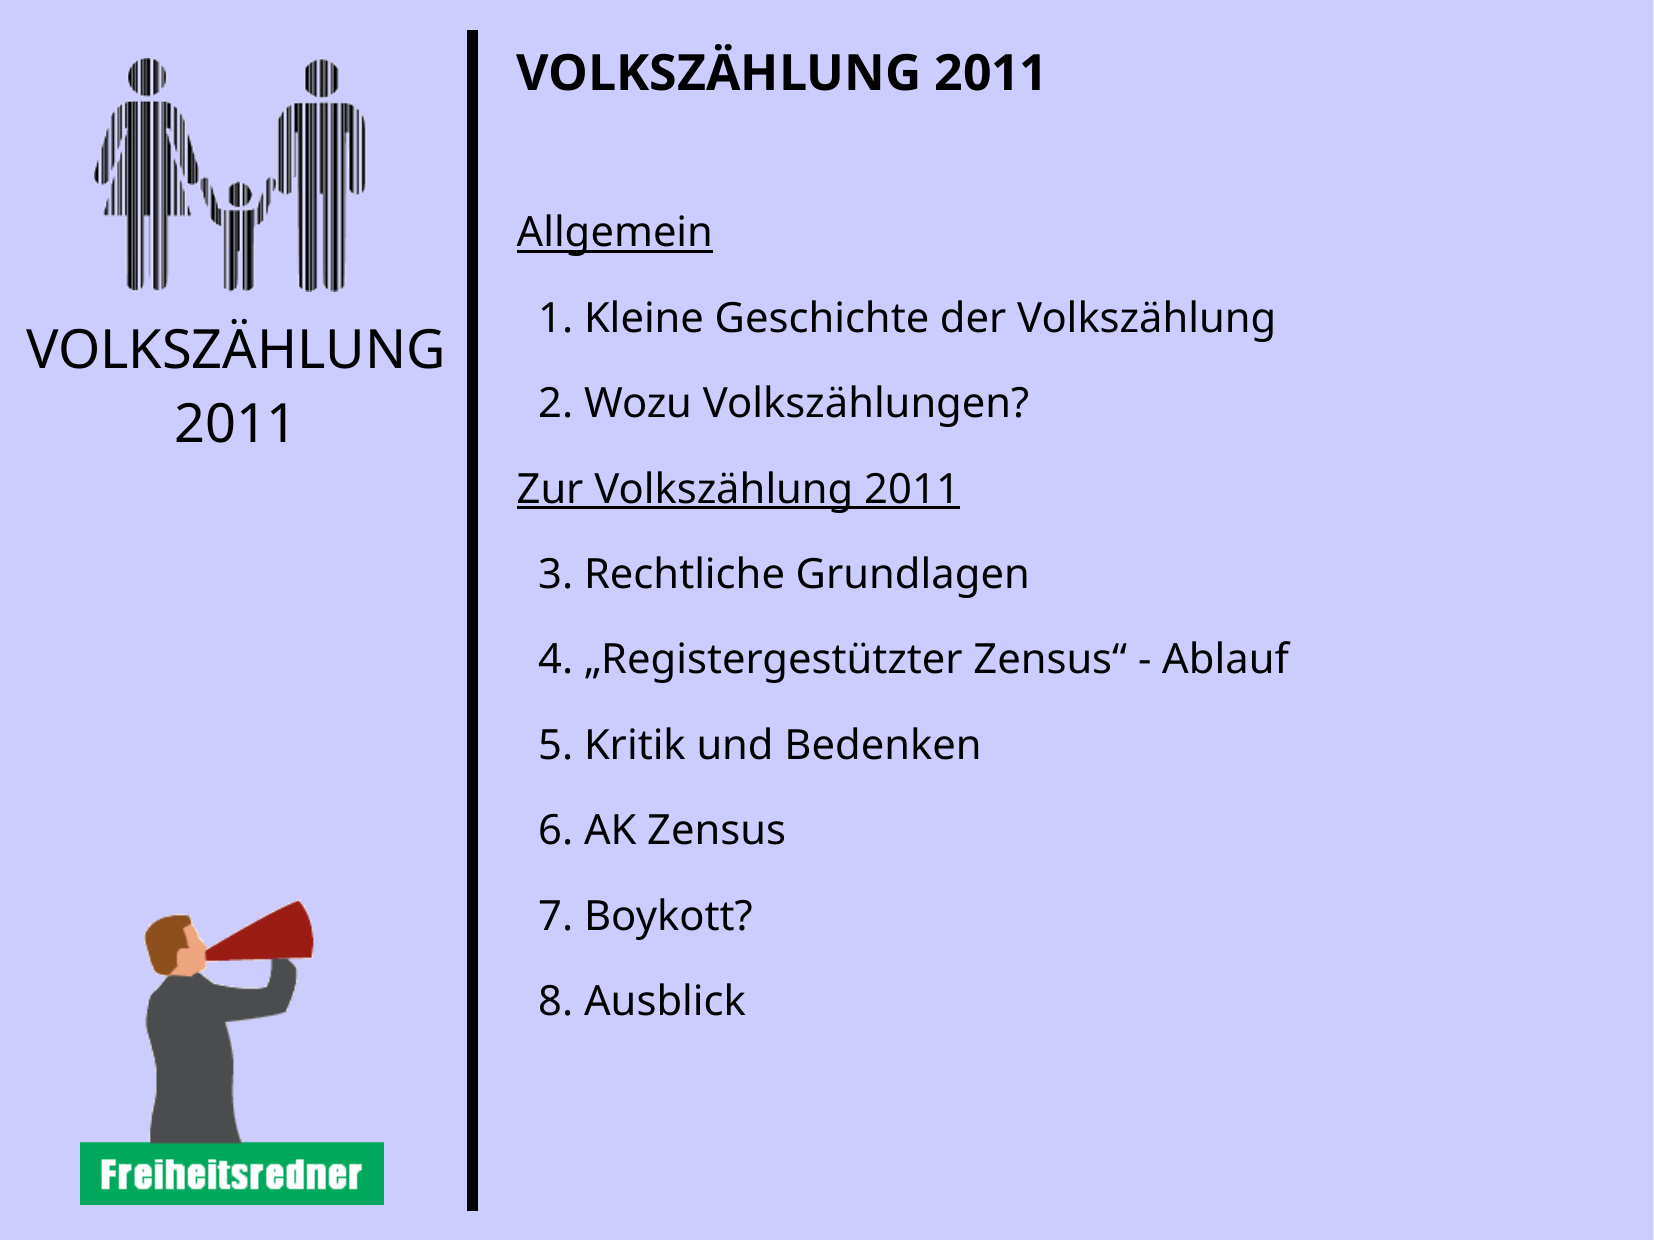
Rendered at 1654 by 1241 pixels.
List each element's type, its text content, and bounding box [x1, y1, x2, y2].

picture [80, 900, 384, 1205]
text_box VOLKSZÄHLUNG 2011 Allgemein 1. Kleine Geschichte der Volkszählung 2. Wozu Volkszählungen? Zur Volkszählung 2011 3. Rechtliche Grundlagen 4. „Registergestützter Zensus“ - Ablauf 5. Kritik und Bedenken 6. AK Zensus 7. Boykott? 8. Ausblick [501, 29, 1625, 893]
picture [94, 58, 367, 292]
text_box VOLKSZÄHLUNG 2011 [0, 257, 473, 443]
